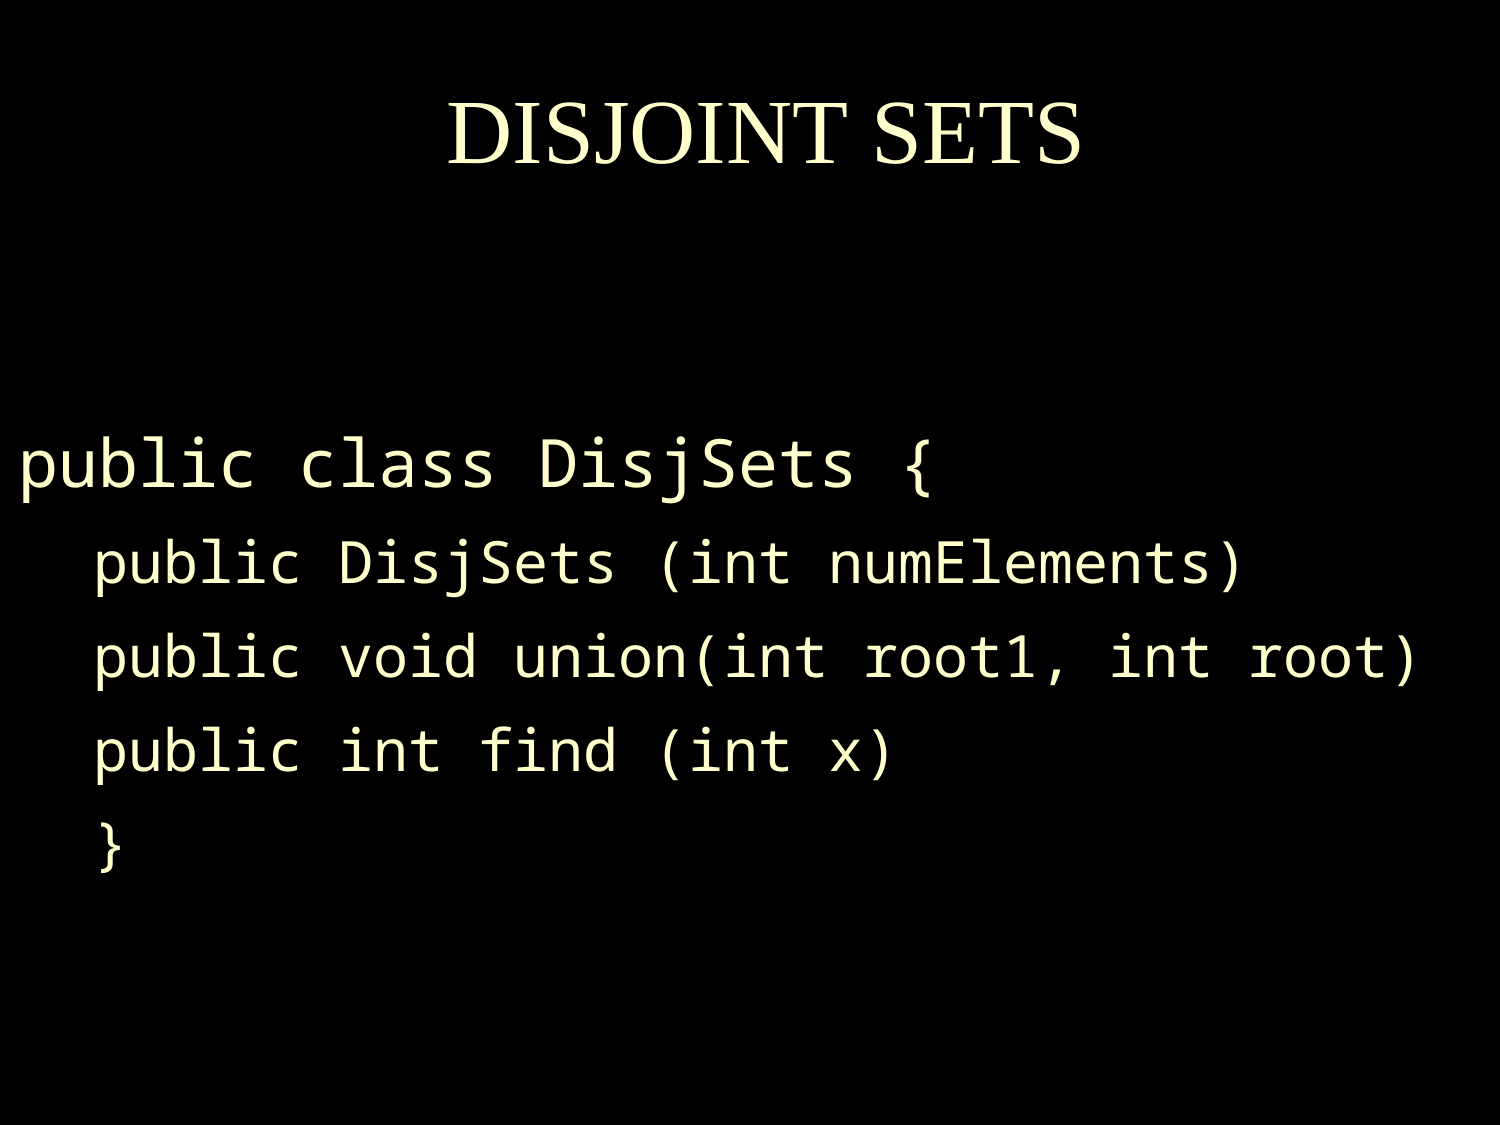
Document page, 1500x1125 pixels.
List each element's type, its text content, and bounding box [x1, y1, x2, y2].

title DISJOINT SETS [37, 37, 1496, 228]
list public class DisjSets { public DisjSets (int numElements) public void union(int root1, int root) public int find (int x) } [3, 193, 1463, 873]
